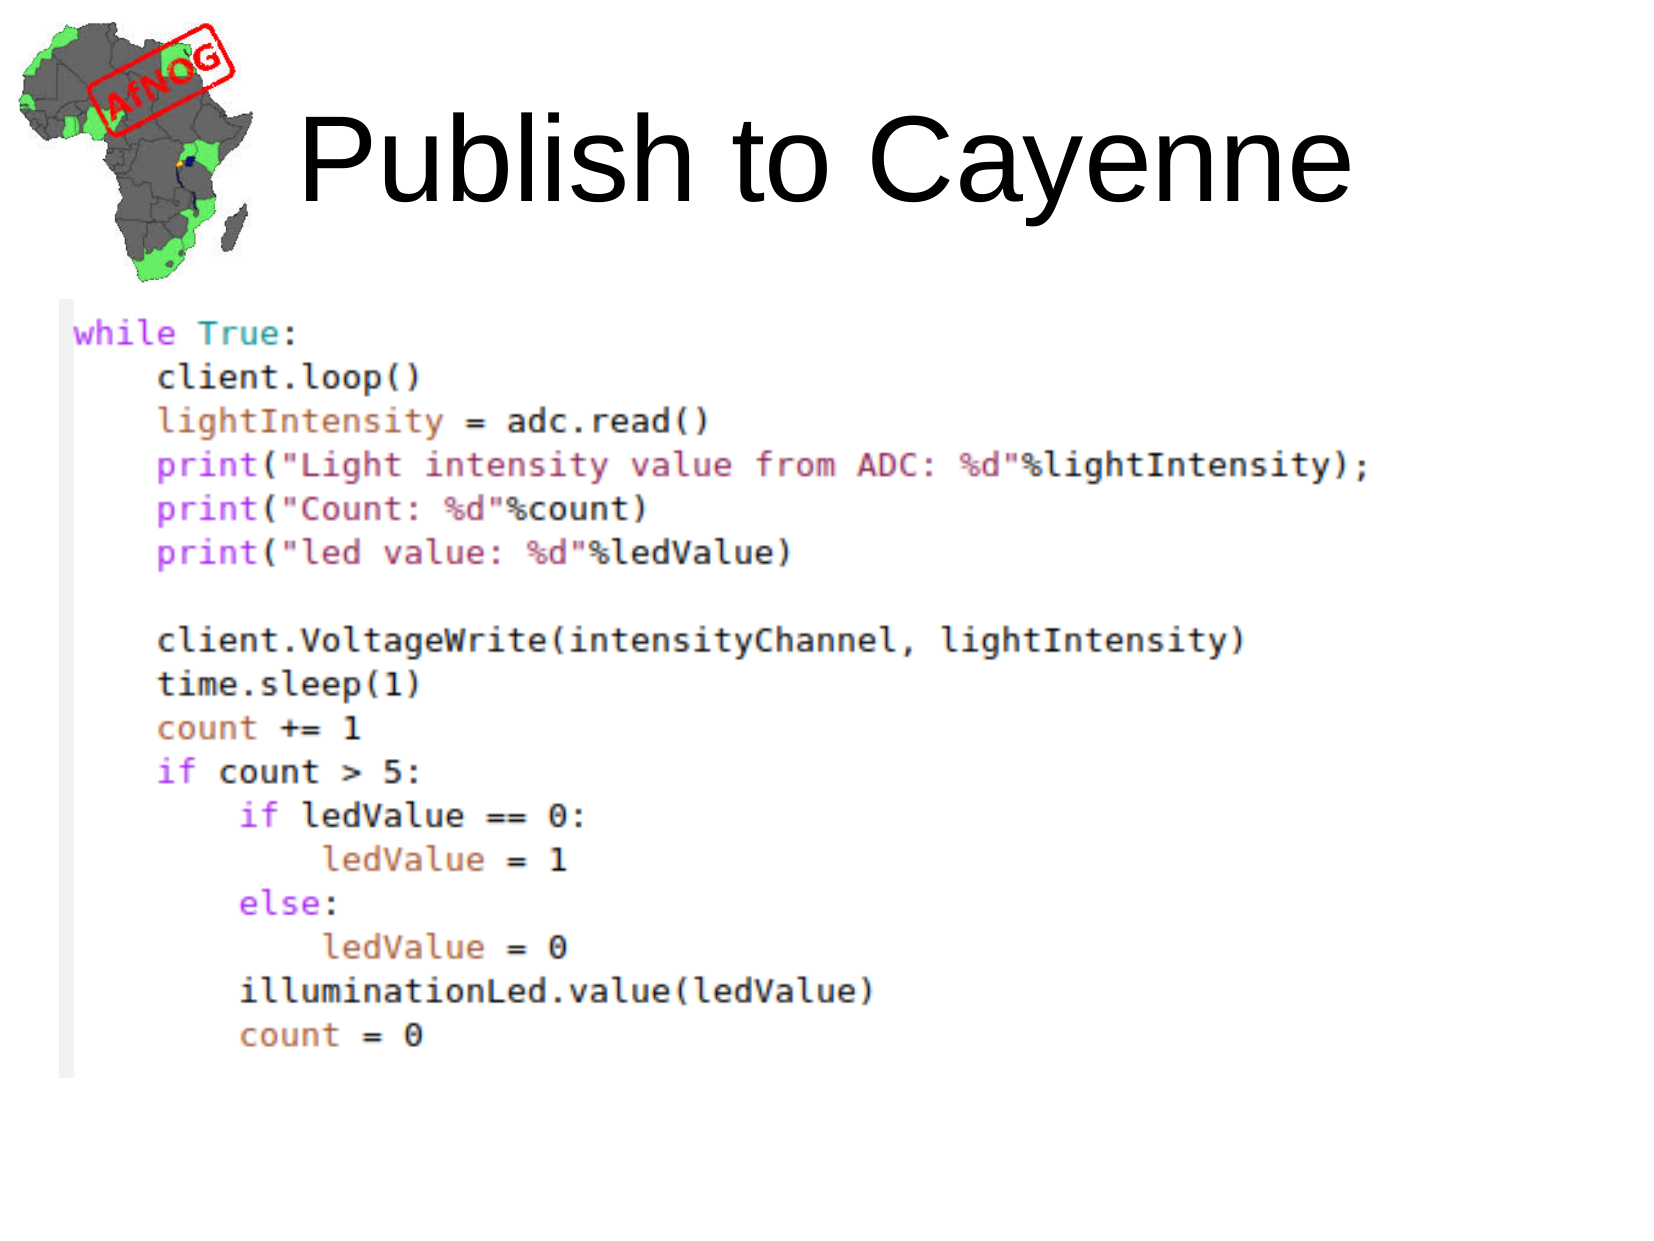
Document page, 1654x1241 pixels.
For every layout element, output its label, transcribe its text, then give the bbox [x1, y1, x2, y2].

picture [9, 0, 259, 291]
picture [59, 299, 1654, 1078]
text_box Publish to Cayenne [82, 79, 1571, 227]
